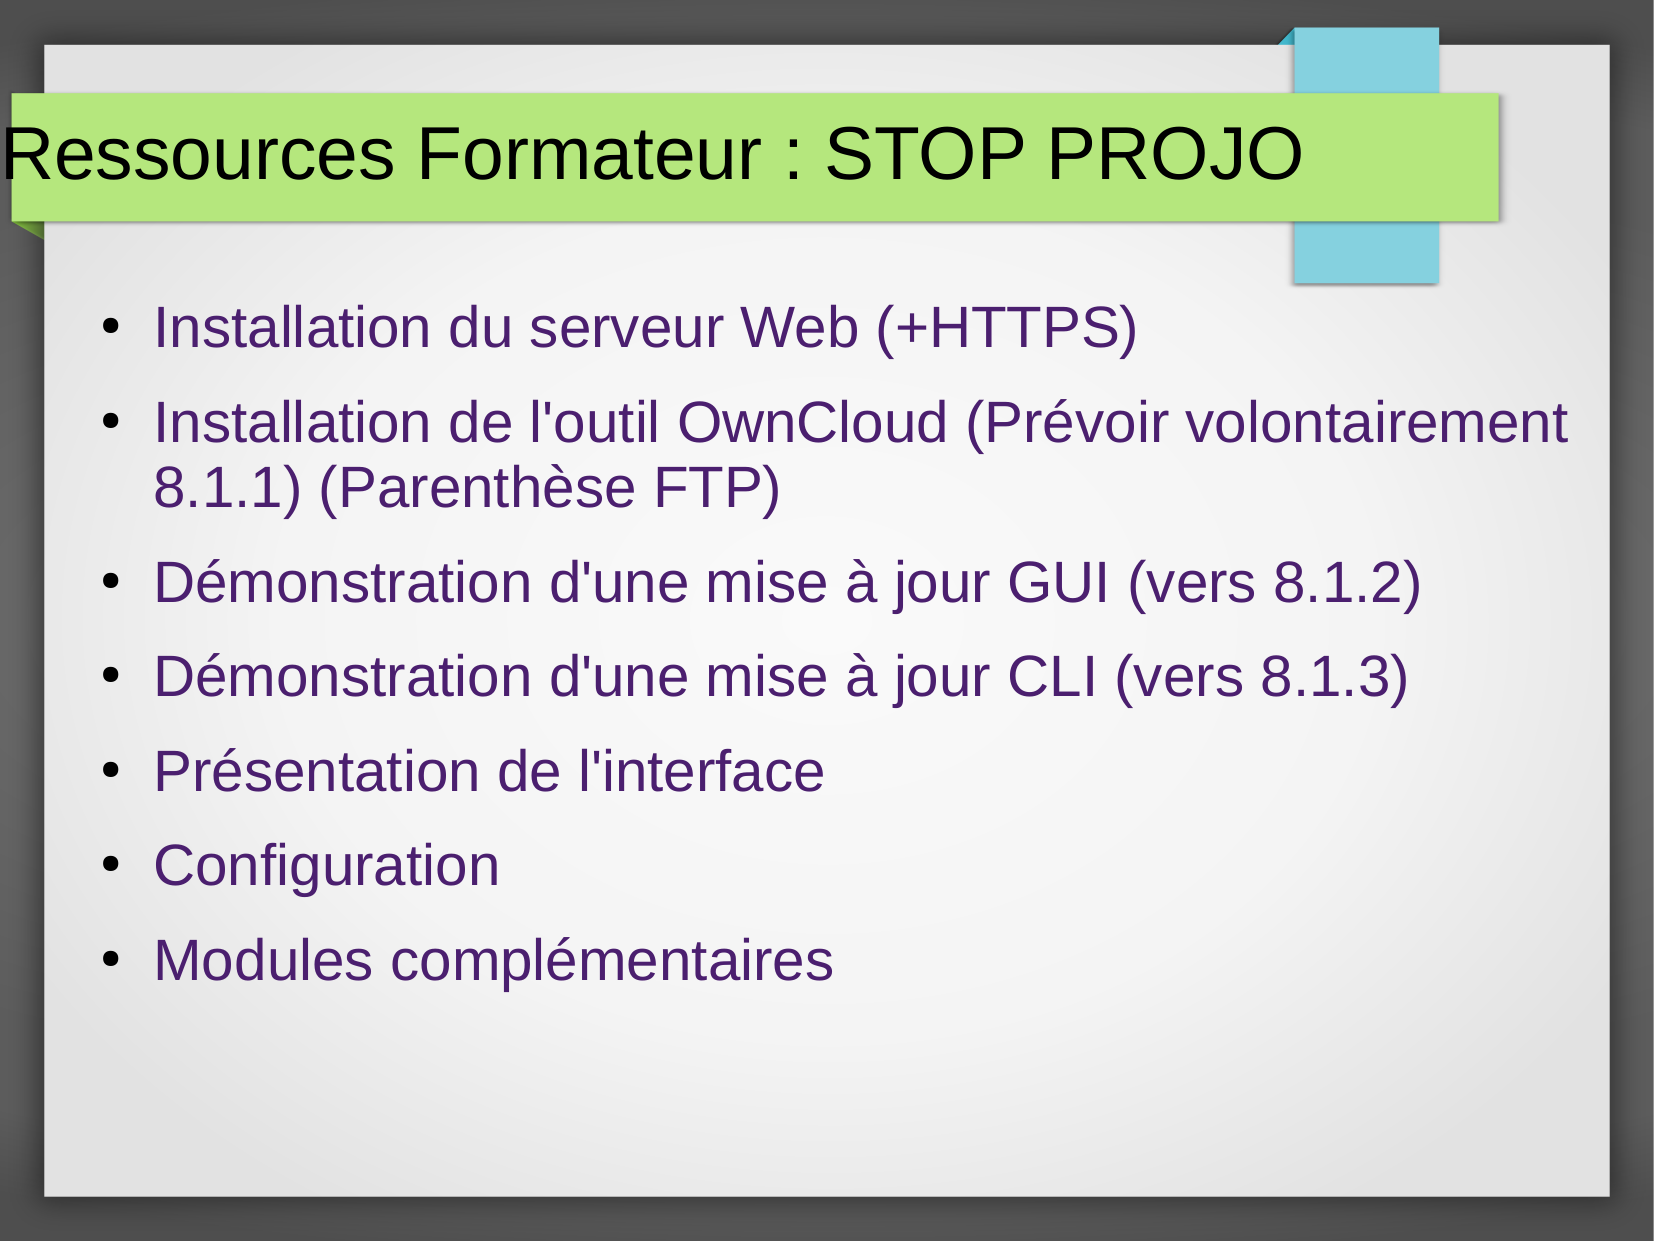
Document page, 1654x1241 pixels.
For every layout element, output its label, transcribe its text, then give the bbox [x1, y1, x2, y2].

picture [0, 0, 1654, 1241]
title Ressources Formateur : STOP PROJO [0, 69, 1512, 238]
list Installation du serveur Web (+HTTPS) Installation de l'outil OwnCloud (Prévoir volontairement 8.1.1) (Parenthèse FTP) Démonstration d'une mise à jour GUI (vers 8.1.2) Démonstration d'une mise à jour CLI (vers 8.1.3) Présentation de l'interface Configuration Modules complémentaires [82, 295, 1571, 1015]
